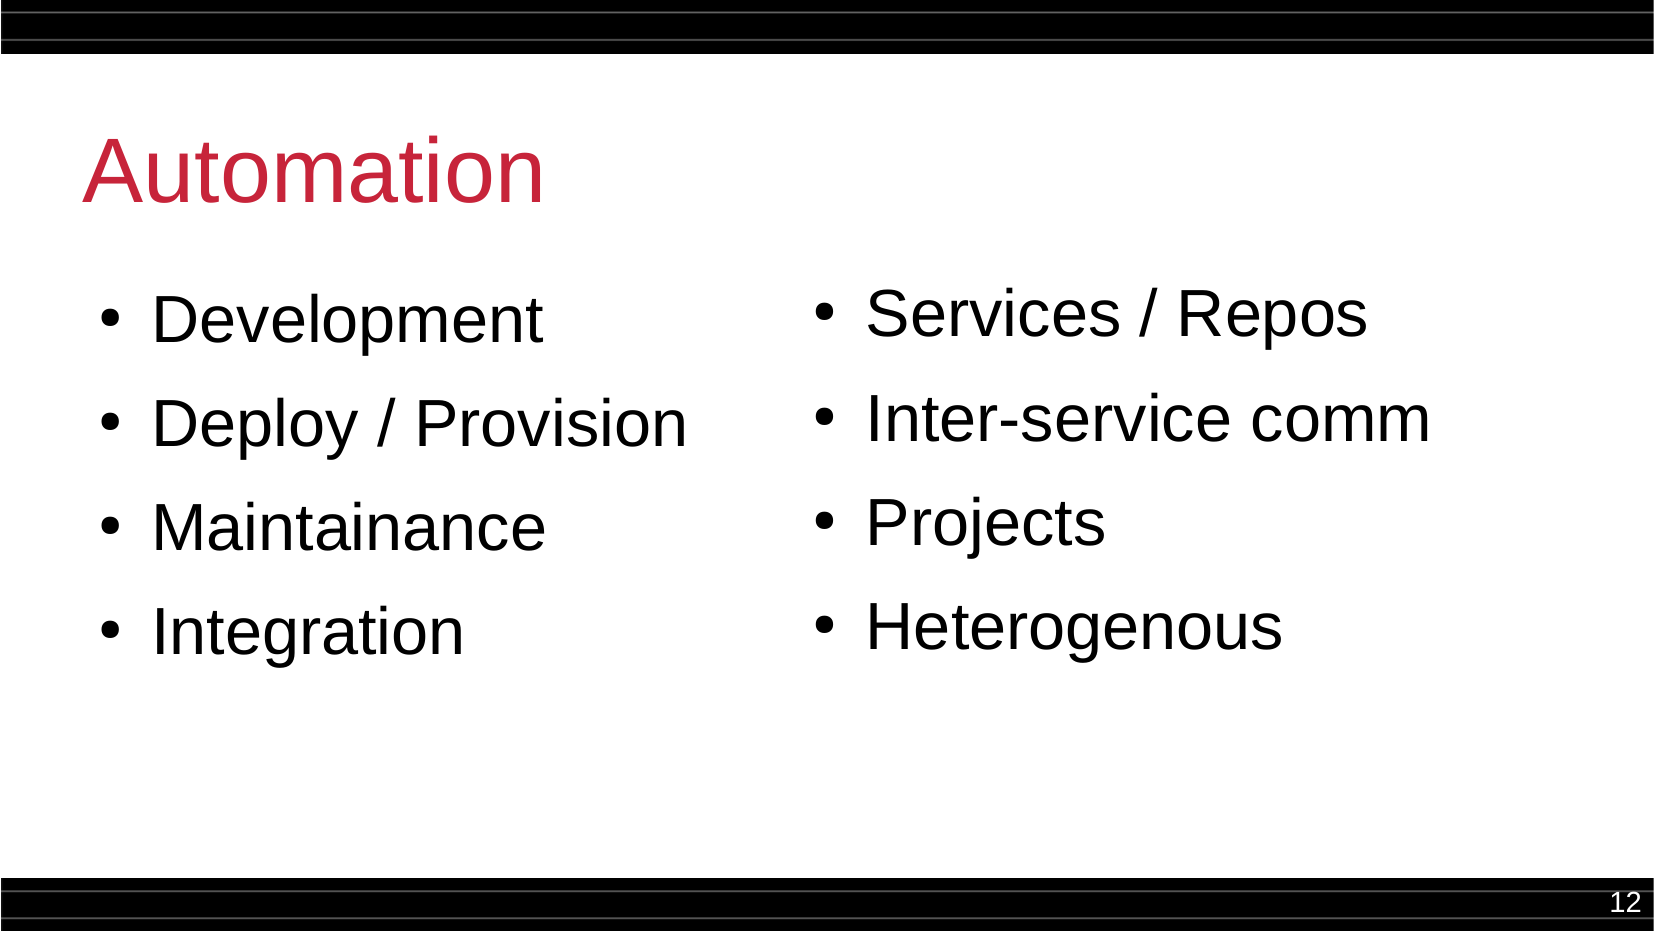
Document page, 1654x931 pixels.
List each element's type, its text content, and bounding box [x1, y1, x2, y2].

title Automation [82, 92, 1571, 249]
picture [1, 878, 1654, 931]
picture [1, 0, 1654, 54]
list Services / Repos Inter-service comm Projects Heterogenous [795, 276, 1508, 856]
list Development Deploy / Provision Maintainance Integration [80, 281, 736, 861]
